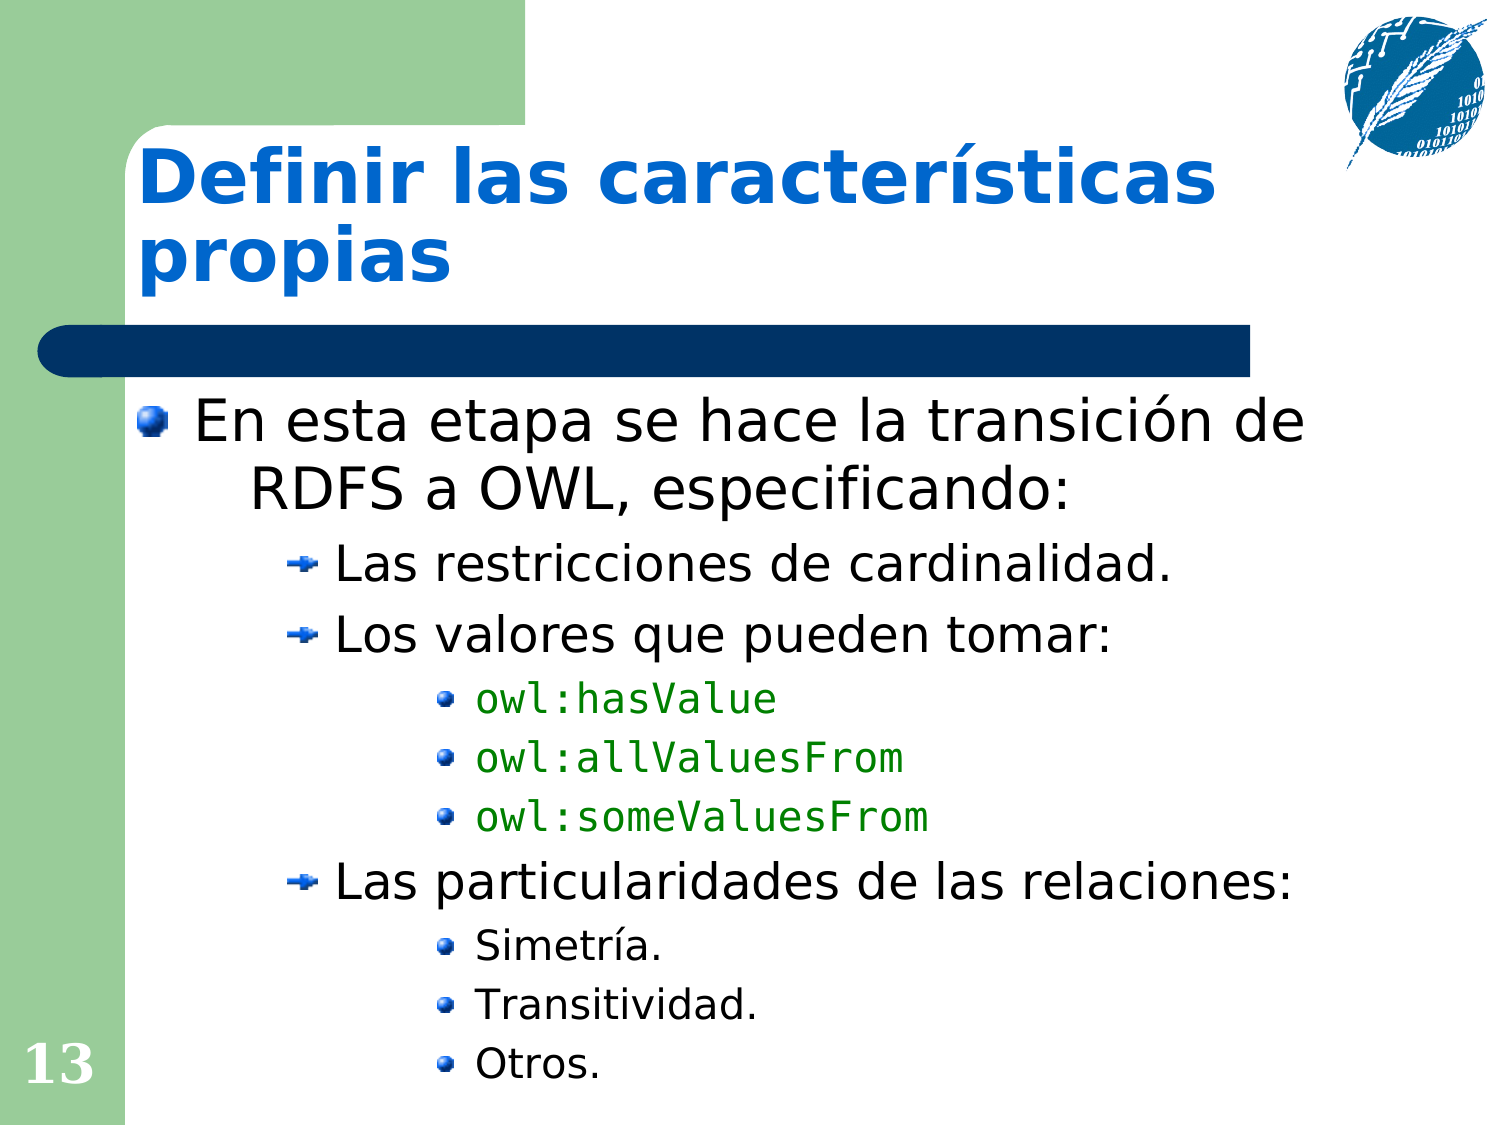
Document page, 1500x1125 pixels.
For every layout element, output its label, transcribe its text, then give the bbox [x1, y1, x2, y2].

picture [1436, 127, 1450, 136]
list En esta etapa se hace la transición de RDFS a OWL, especificando: Las restricciones de cardinalidad. Los valores que pueden tomar: owl:hasValue owl:allValuesFrom owl:someValuesFrom Las particularidades de las relaciones: Simetría. Transitividad. Otros. [137, 387, 1400, 1089]
picture [1433, 139, 1440, 147]
picture [1416, 140, 1425, 149]
picture [1341, 15, 1487, 172]
picture [1427, 138, 1431, 148]
title Definir las características propias [136, 135, 1414, 302]
